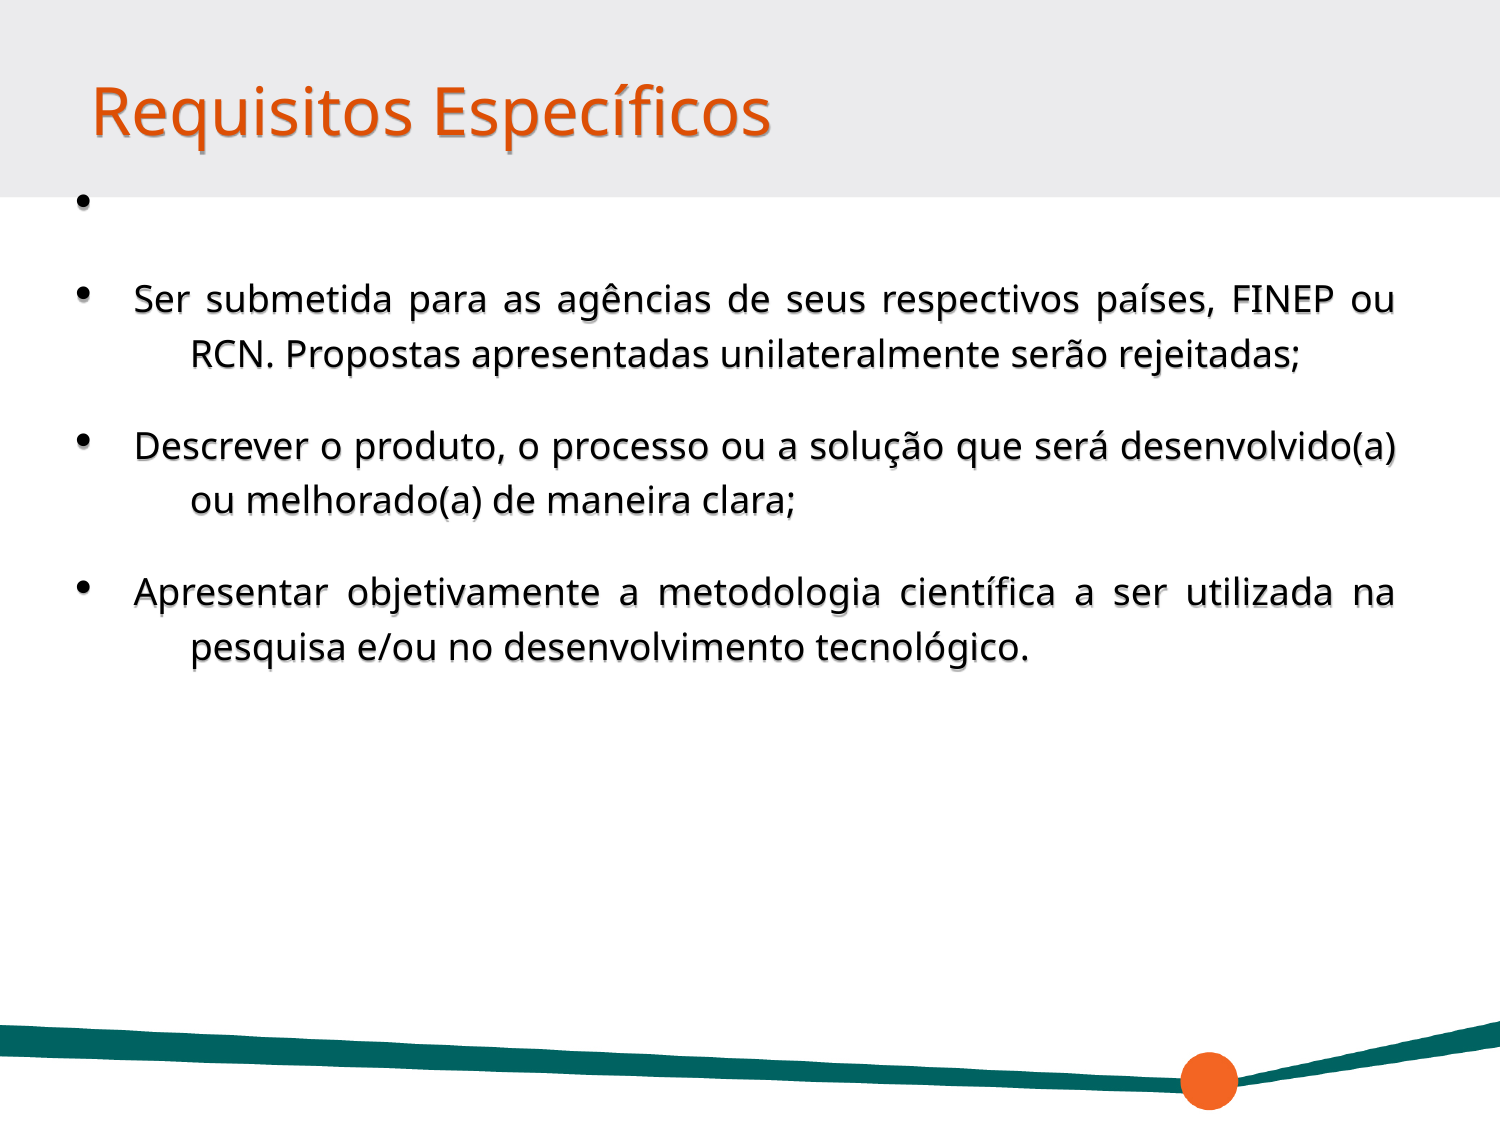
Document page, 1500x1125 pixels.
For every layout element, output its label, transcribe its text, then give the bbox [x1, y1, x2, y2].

title Requisitos Específicos [75, 45, 1426, 173]
list Ser submetida para as agências de seus respectivos países, FINEP ou RCN. Propostas apresentadas unilateralmente serão rejeitadas; Descrever o produto, o processo ou a solução que será desenvolvido(a) ou melhorado(a) de maneira clara; Apresentar objetivamente a metodologia científica a ser utilizada na pesquisa e/ou no desenvolvimento tecnológico. [62, 172, 1413, 915]
